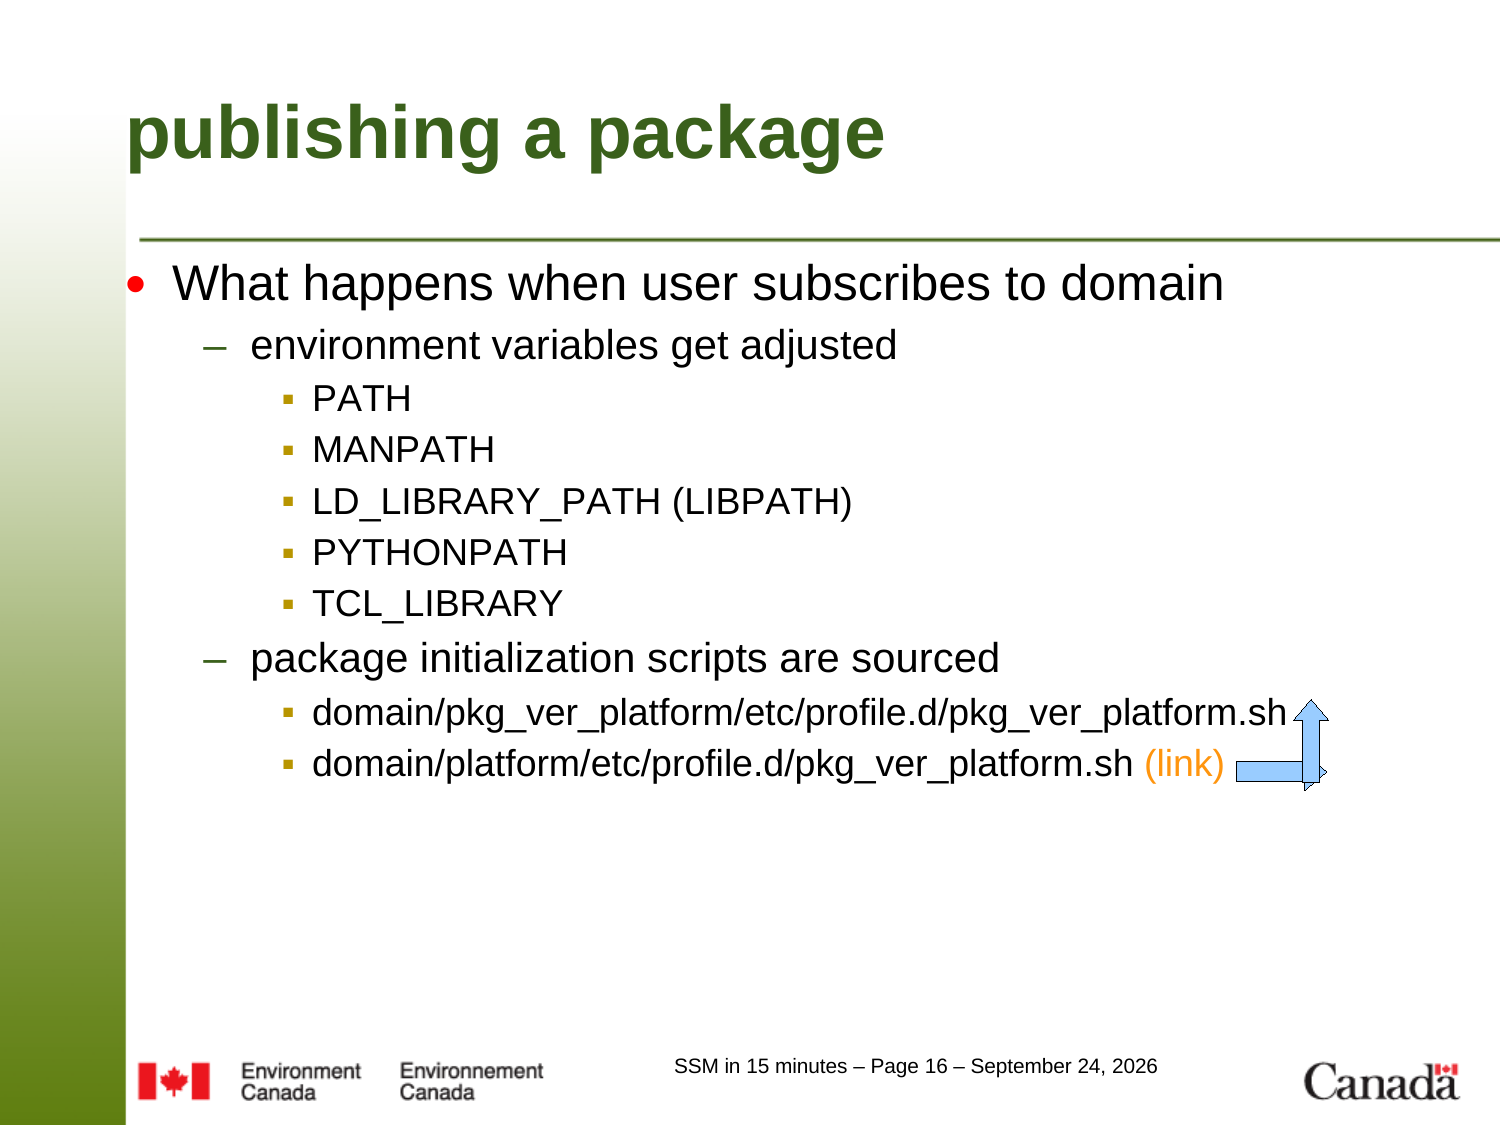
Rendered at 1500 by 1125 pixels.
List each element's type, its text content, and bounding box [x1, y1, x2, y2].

text_box [1236, 699, 1329, 791]
title publishing a package [125, 52, 1463, 213]
list What happens when user subscribes to domain environment variables get adjusted PATH MANPATH LD_LIBRARY_PATH (LIBPATH) PYTHONPATH TCL_LIBRARY package initialization scripts are sourced domain/pkg_ver_platform/etc/profile.d/pkg_ver_platform.sh domain/platform/etc/profile.d/pkg_ver_platform.sh (link) [125, 255, 1463, 1009]
picture [0, 0, 1500, 1125]
